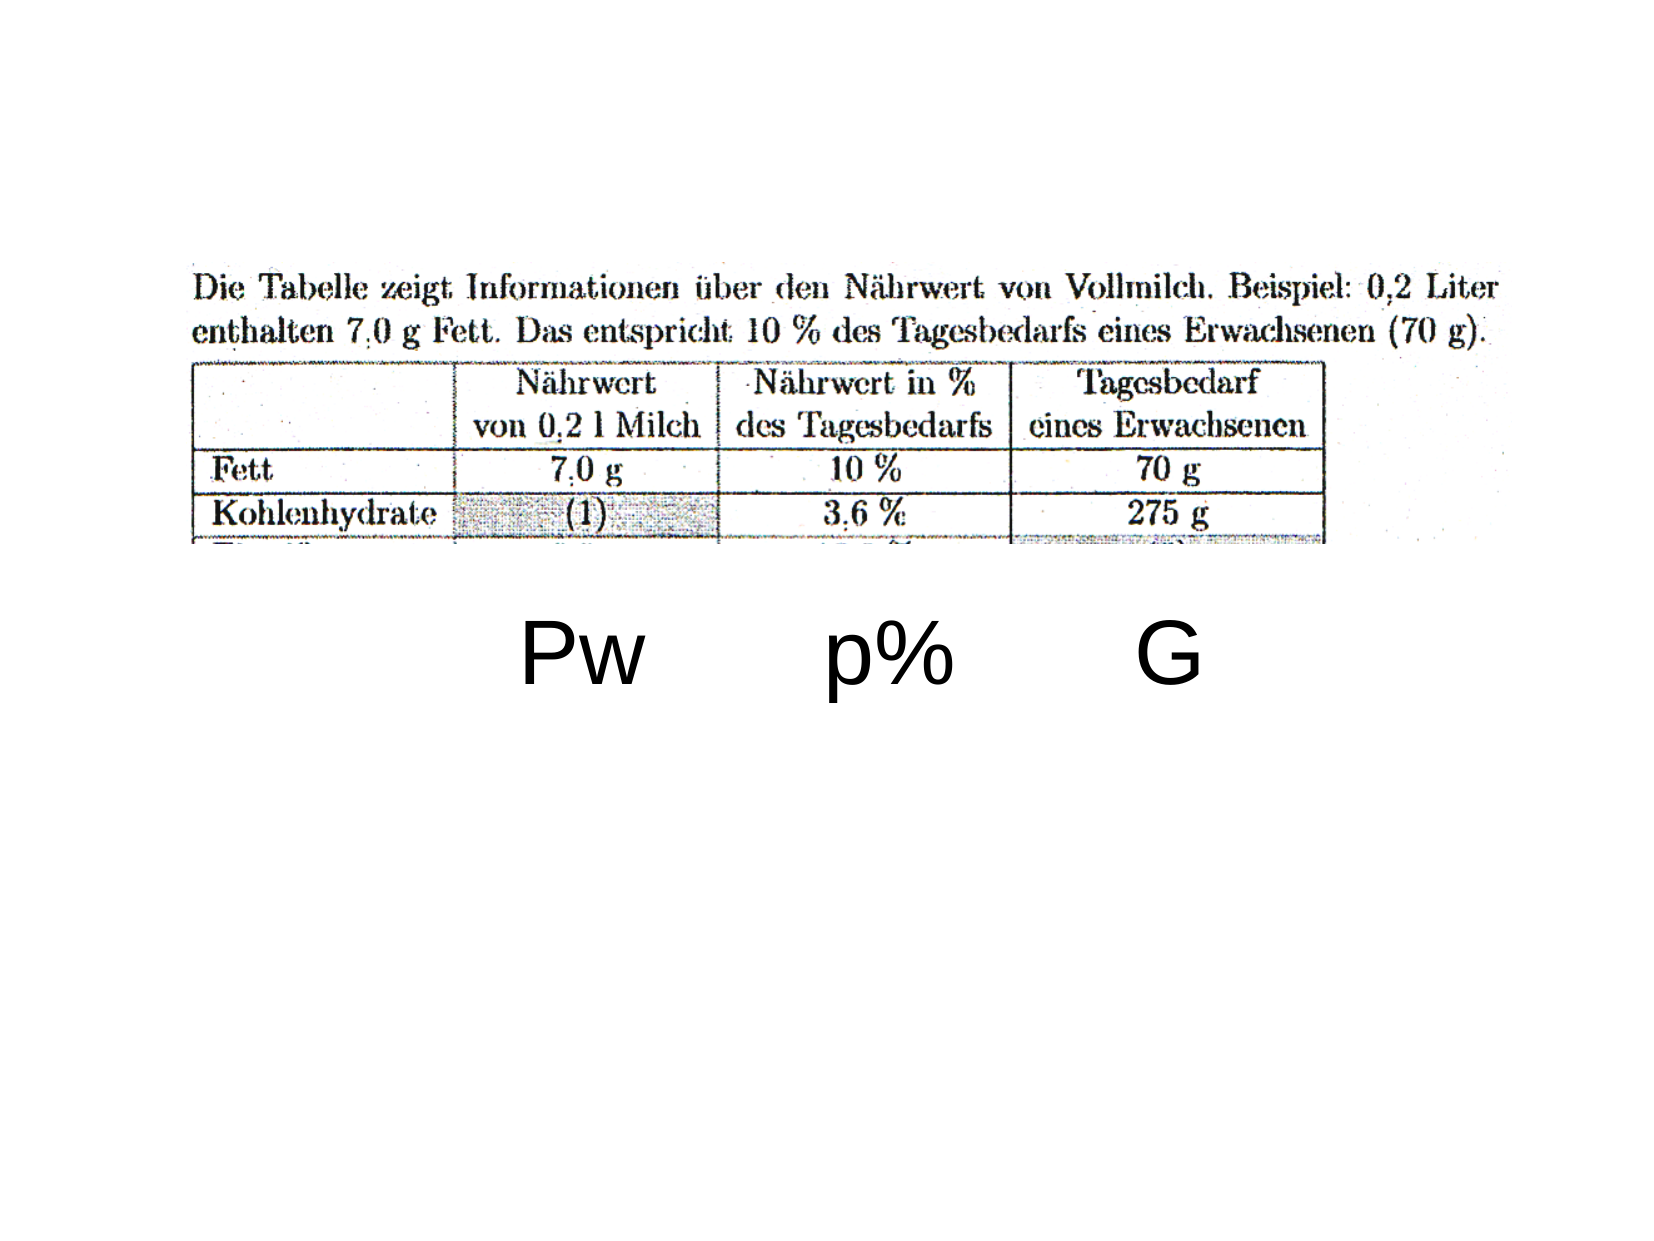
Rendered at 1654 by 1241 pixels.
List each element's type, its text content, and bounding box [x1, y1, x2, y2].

picture [186, 262, 1512, 544]
title Pw p% G [425, 548, 1300, 756]
